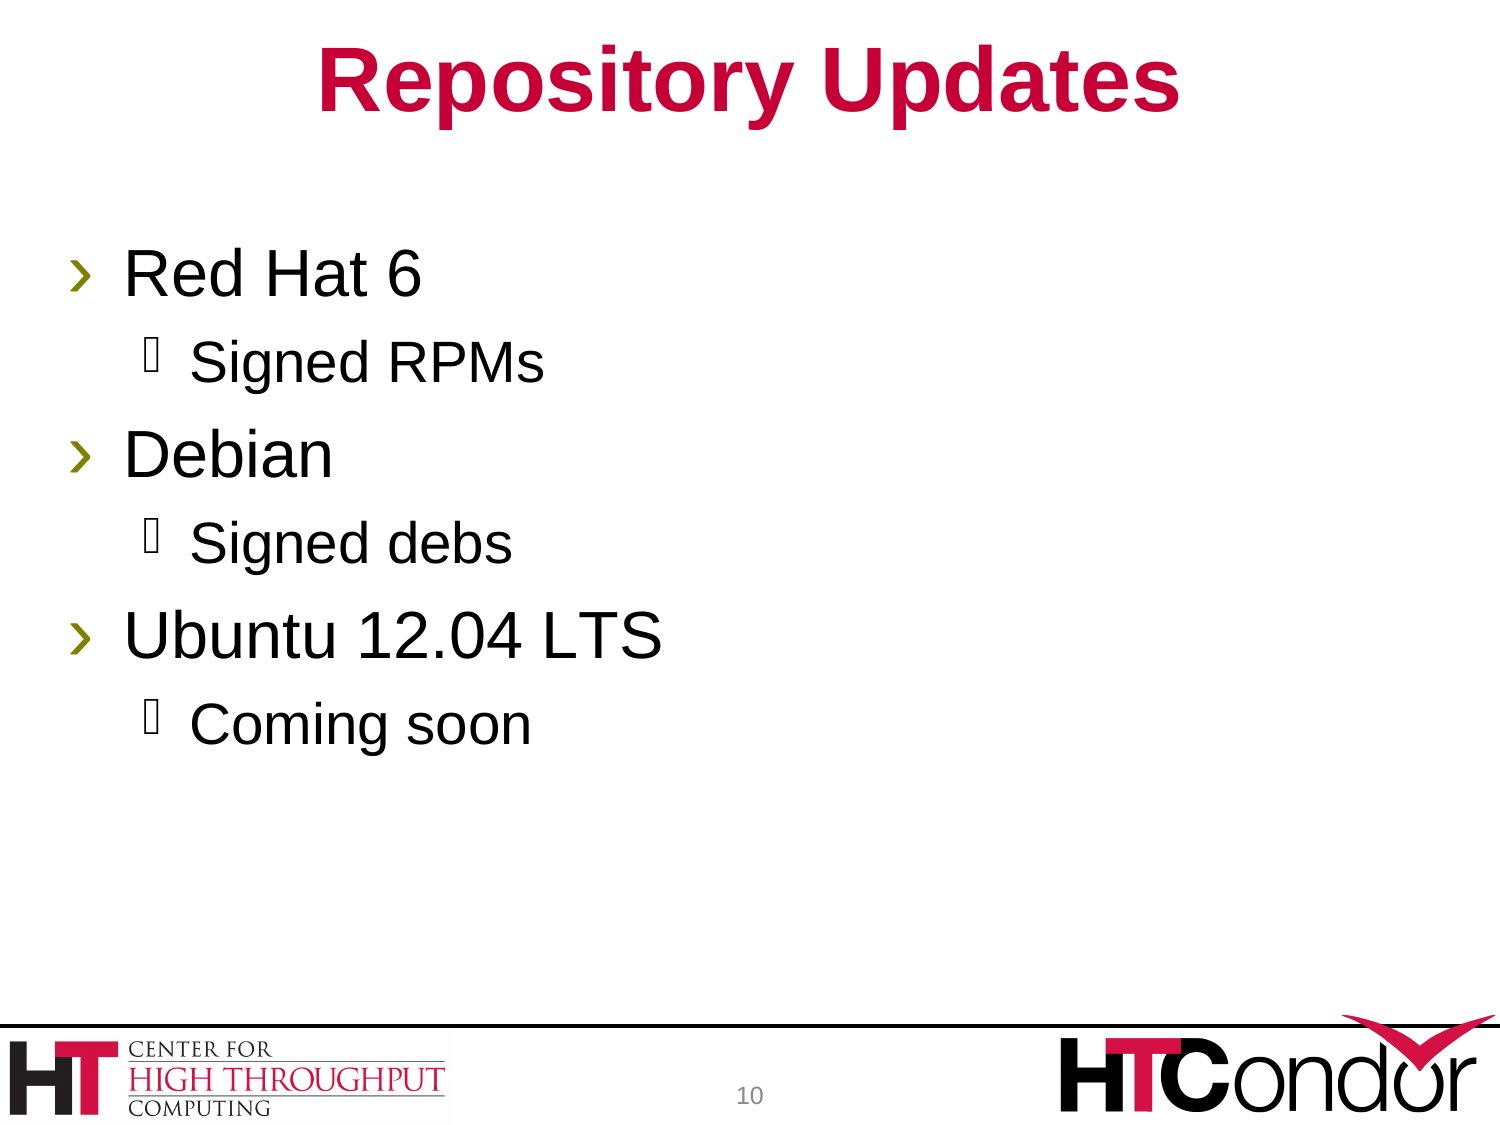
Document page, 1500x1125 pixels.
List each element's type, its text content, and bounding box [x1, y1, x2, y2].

title Repository Updates [0, 0, 1500, 150]
text_box <number> [575, 1065, 926, 1125]
picture [0, 1029, 454, 1125]
picture [1055, 1014, 1500, 1119]
list Red Hat 6 Signed RPMs Debian Signed debs Ubuntu 12.04 LTS Coming soon [52, 222, 1431, 916]
